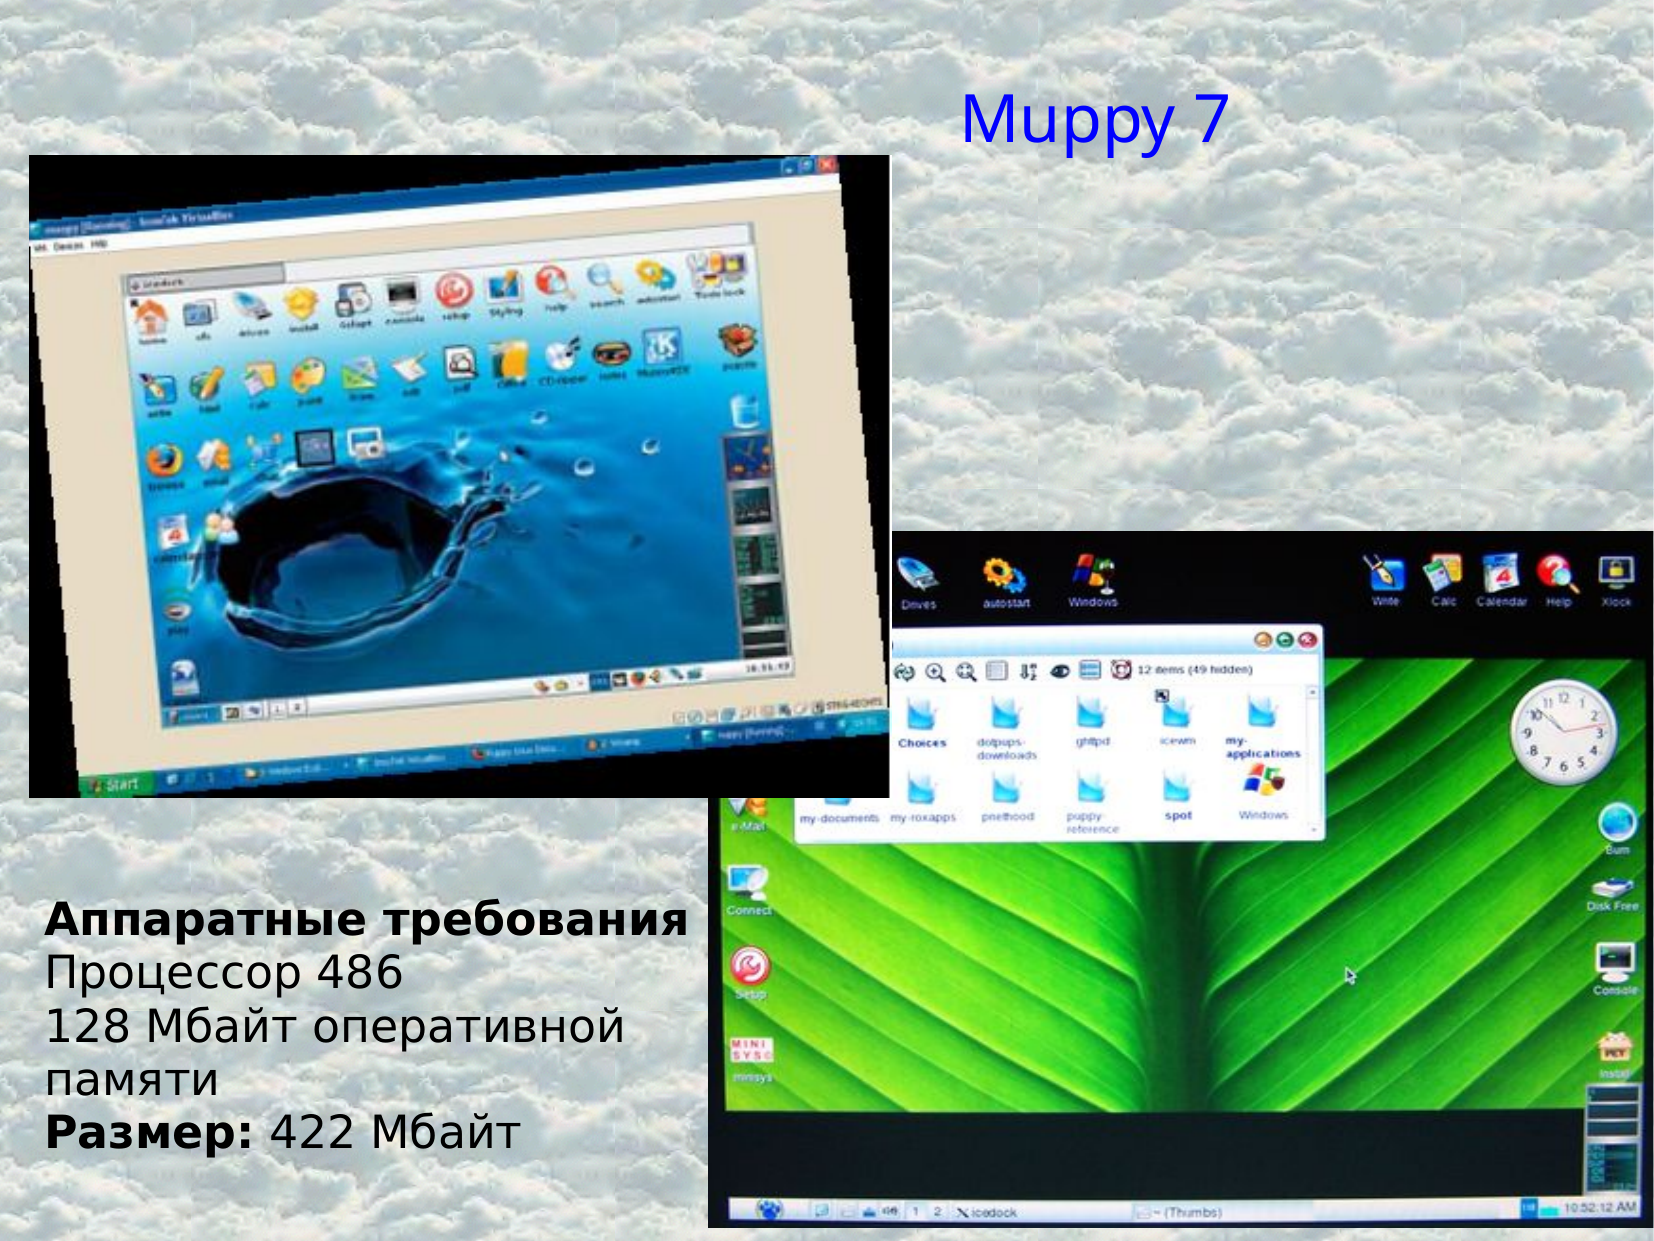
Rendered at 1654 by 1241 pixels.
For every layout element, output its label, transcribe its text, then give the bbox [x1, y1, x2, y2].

text_box Аппаратные требования Процессор 486 128 Мбайт оперативной памяти Размер: 422 Мбайт [29, 885, 857, 1167]
picture [0, 0, 1654, 1241]
text_box Muppy 7 [944, 64, 1536, 178]
